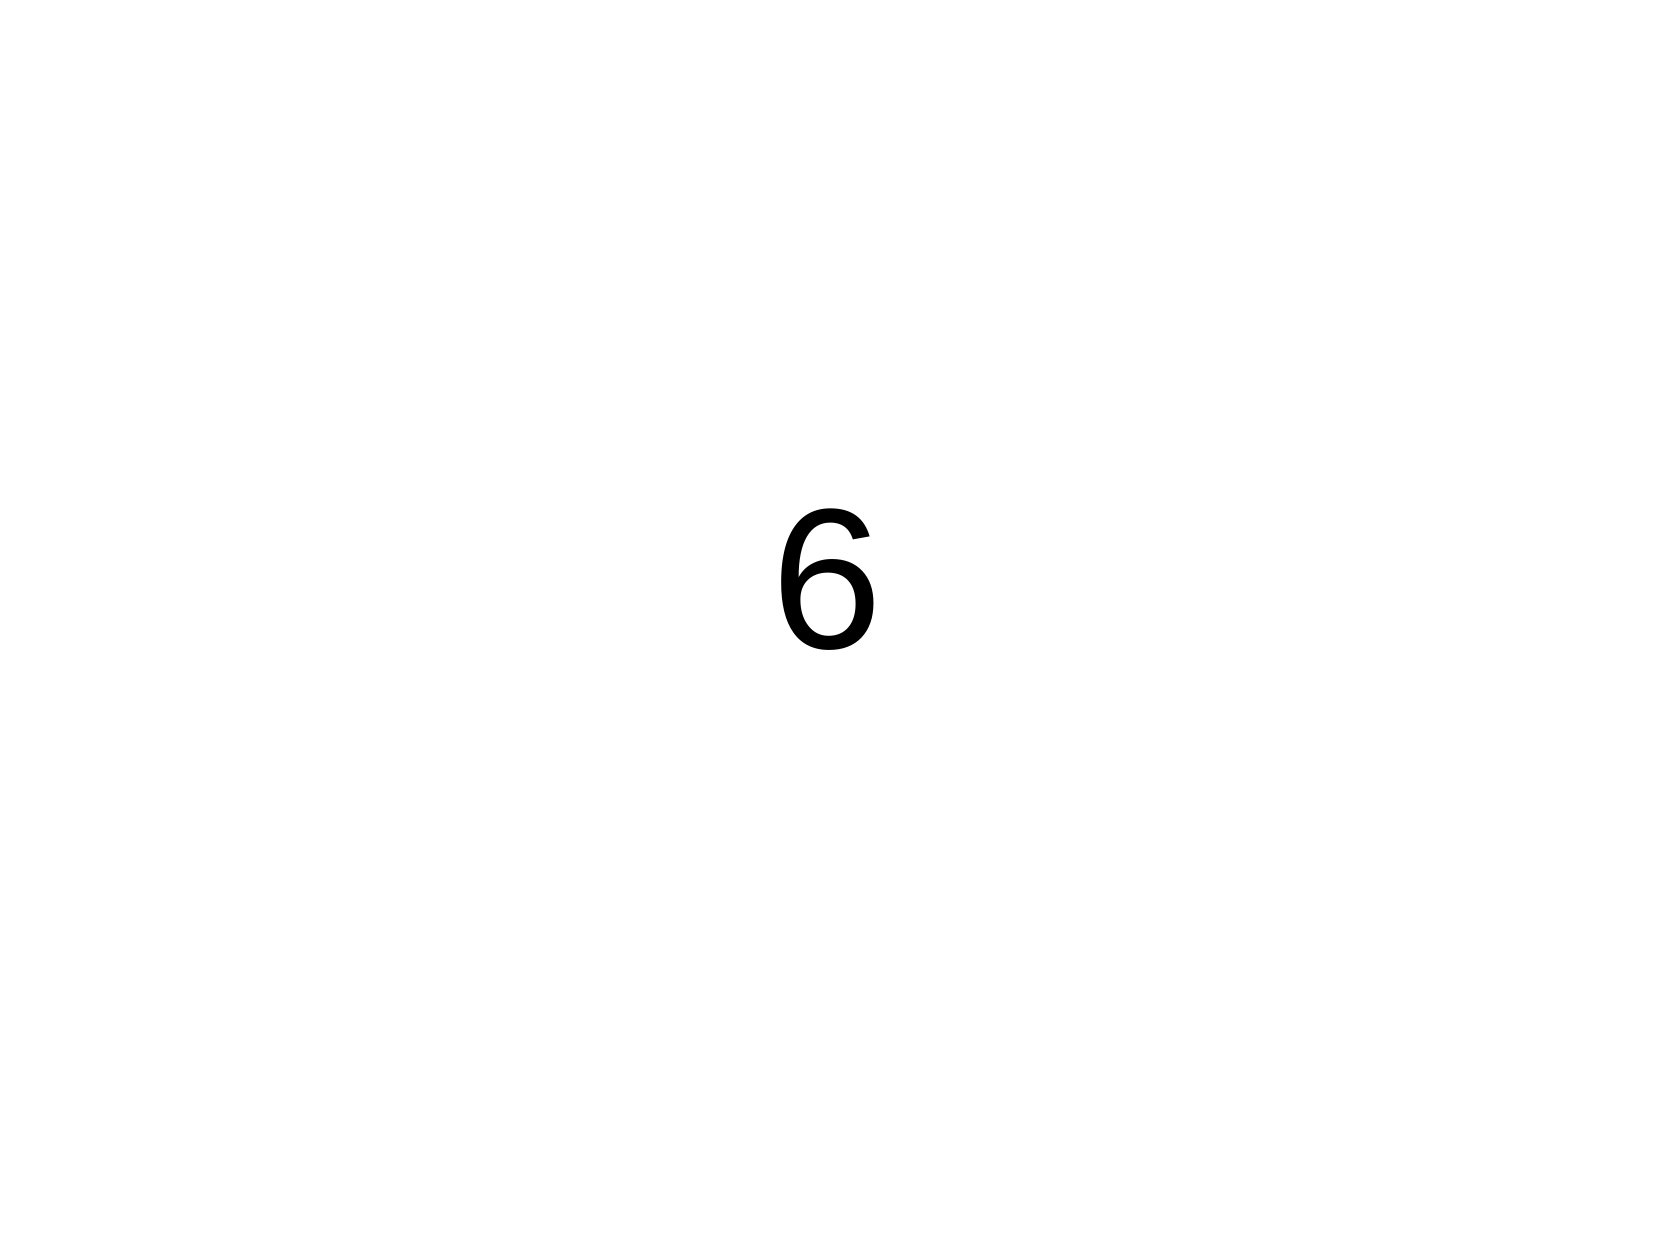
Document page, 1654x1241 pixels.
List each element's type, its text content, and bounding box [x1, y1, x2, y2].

subtitle 6 [82, 49, 1571, 1109]
